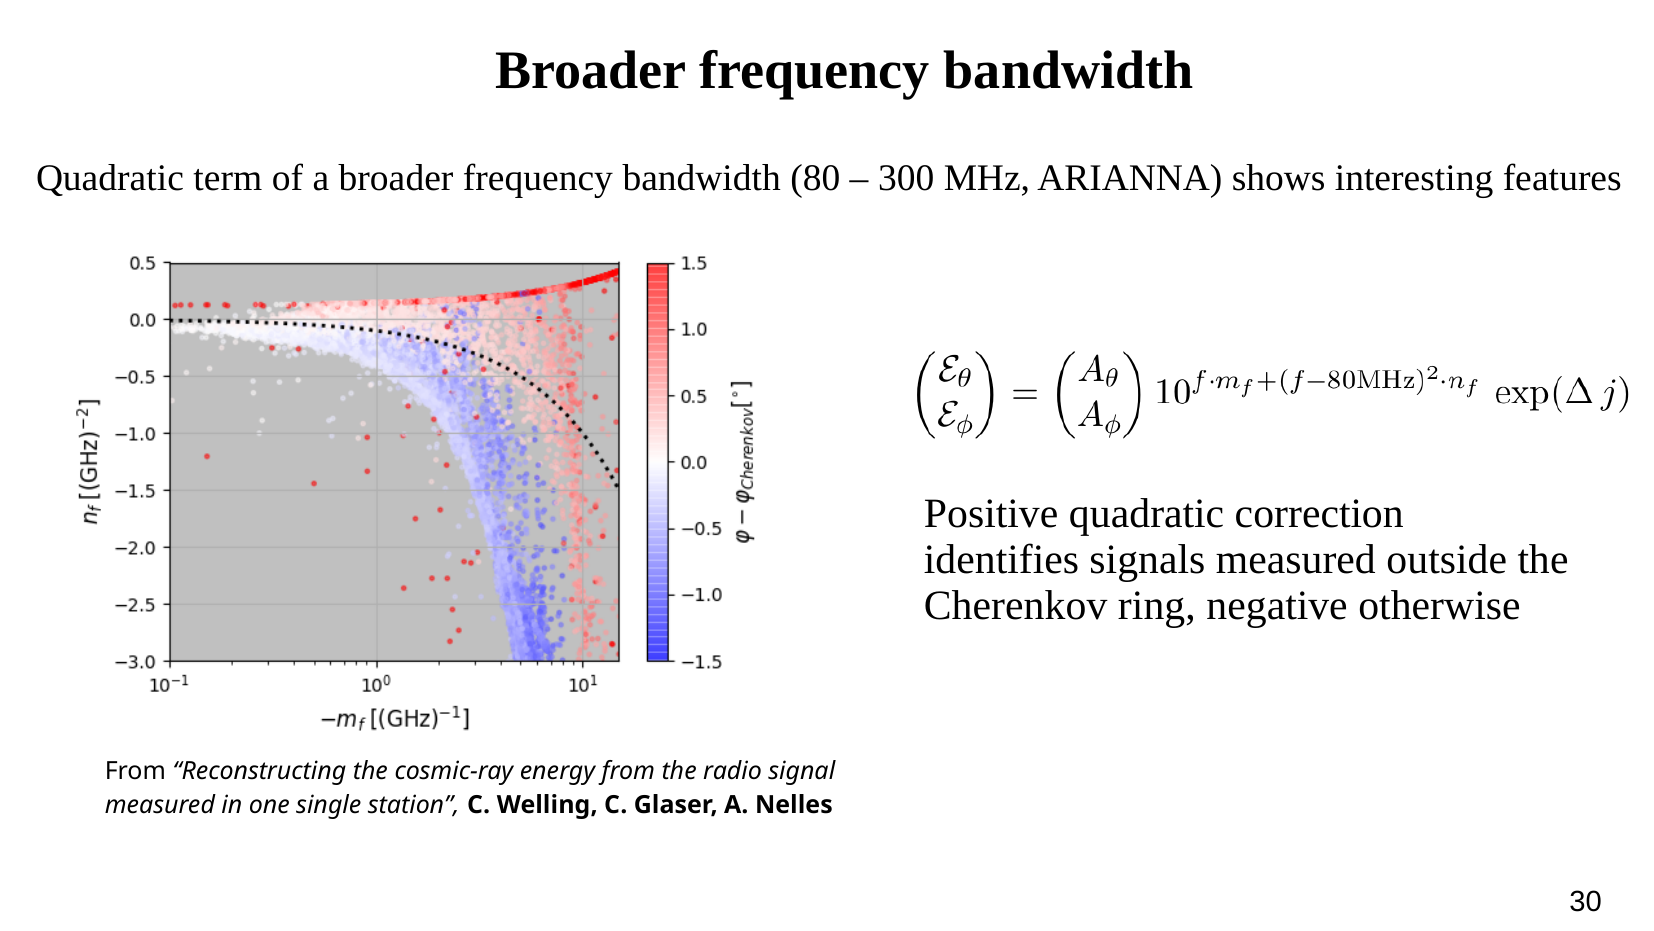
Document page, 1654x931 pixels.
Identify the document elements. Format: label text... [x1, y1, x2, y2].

text_box Positive quadratic correction identifies signals measured outside the Cherenkov ring, negative otherwise [909, 483, 1585, 729]
text_box Quadratic term of a broader frequency bandwidth (80 – 300 MHz, ARIANNA) shows interesting features [21, 149, 1654, 622]
text_box From “Reconstructing the cosmic-ray energy from the radio signal measured in one single station”, C. Welling, C. Glaser, A. Nelles [90, 745, 877, 886]
picture [884, 322, 1647, 483]
text_box Broader frequency bandwidth [480, 32, 1240, 123]
picture [57, 622, 763, 754]
text_box <number> [1554, 877, 1654, 927]
